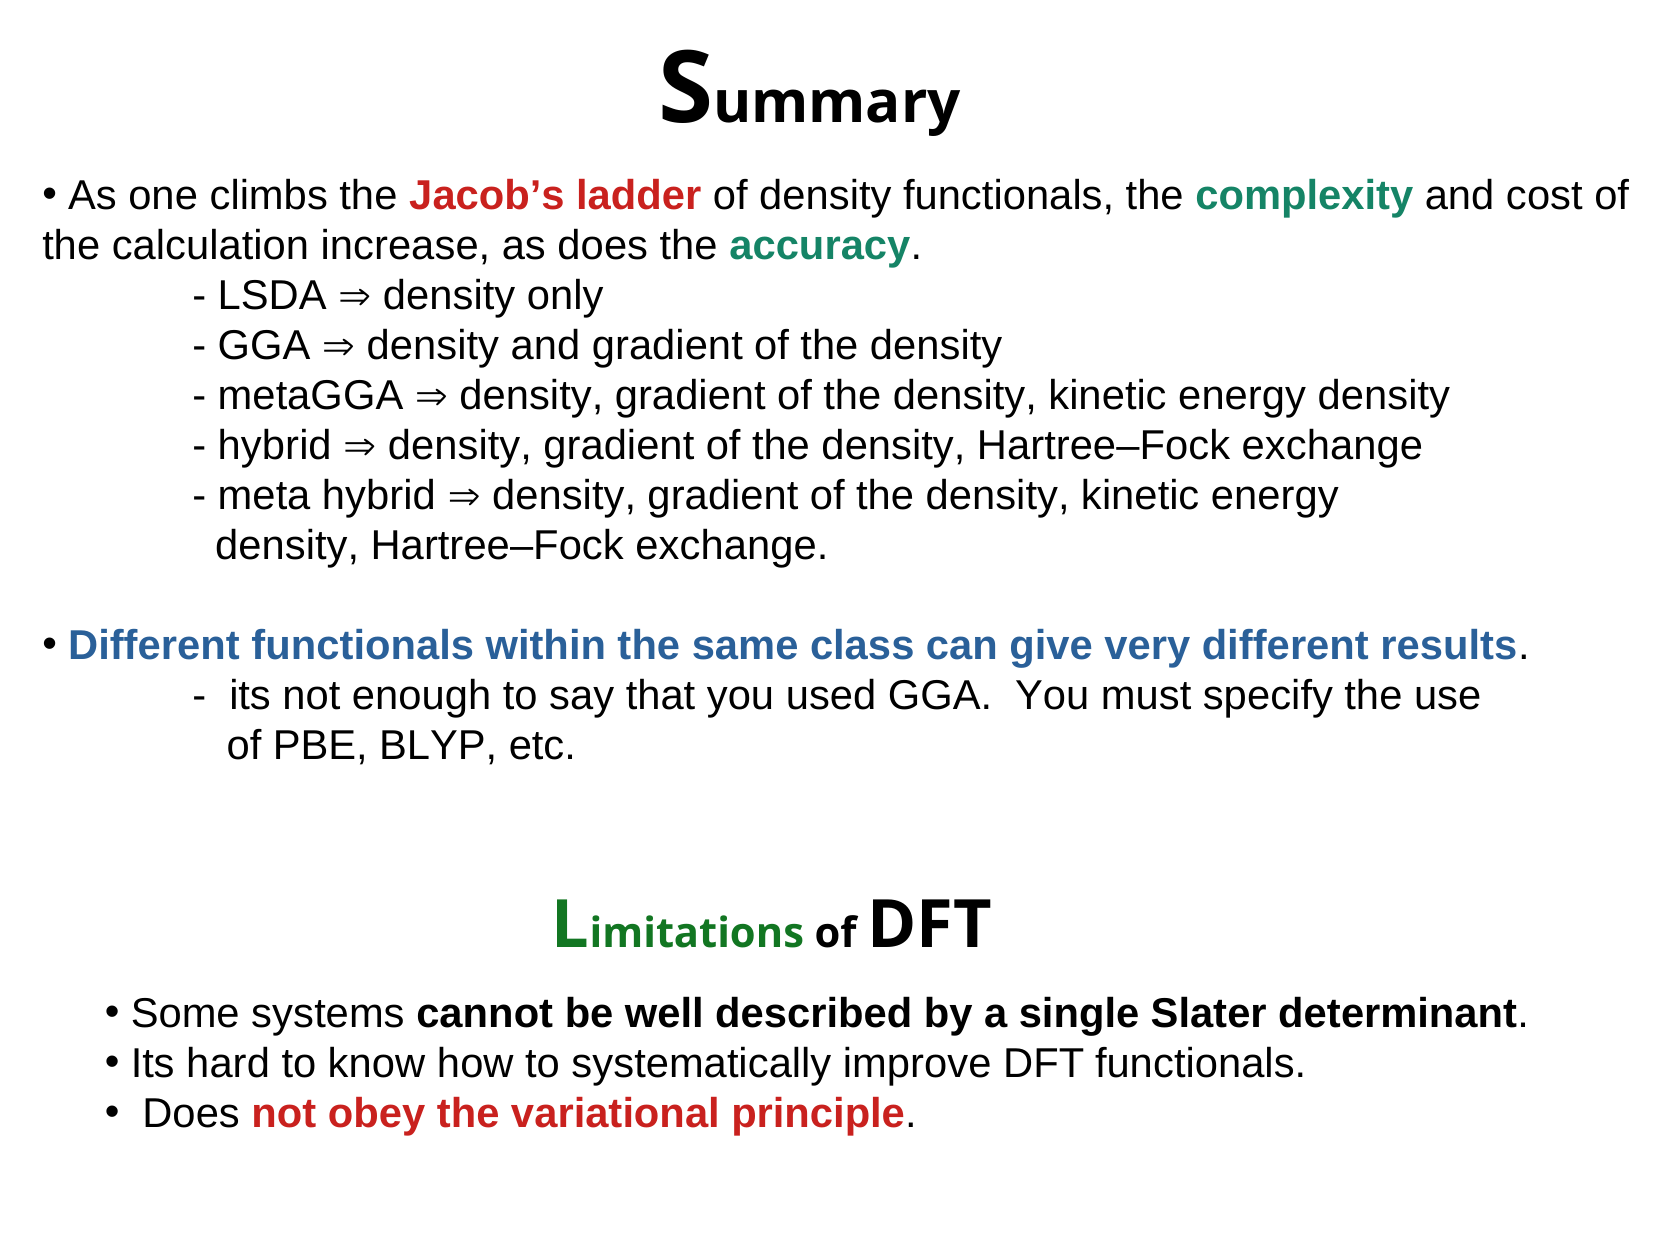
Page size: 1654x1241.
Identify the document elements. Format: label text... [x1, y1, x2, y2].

text_box Some systems cannot be well described by a single Slater determinant. Its hard to know how to systematically improve DFT functionals. Does not obey the variational principle. [90, 978, 1576, 1144]
text_box As one climbs the Jacob’s ladder of density functionals, the complexity and cost of the calculation increase, as does the accuracy. - LSDA  density only - GGA  density and gradient of the density - metaGGA  density, gradient of the density, kinetic energy density - hybrid  density, gradient of the density, Hartree–Fock exchange - meta hybrid  density, gradient of the density, kinetic energy density, Hartree–Fock exchange. Different functionals within the same class can give very different results. - its not enough to say that you used GGA. You must specify the use of PBE, BLYP, etc. [27, 160, 1654, 776]
text_box Summary [643, 15, 976, 151]
text_box Limitations of DFT [501, 873, 1008, 970]
